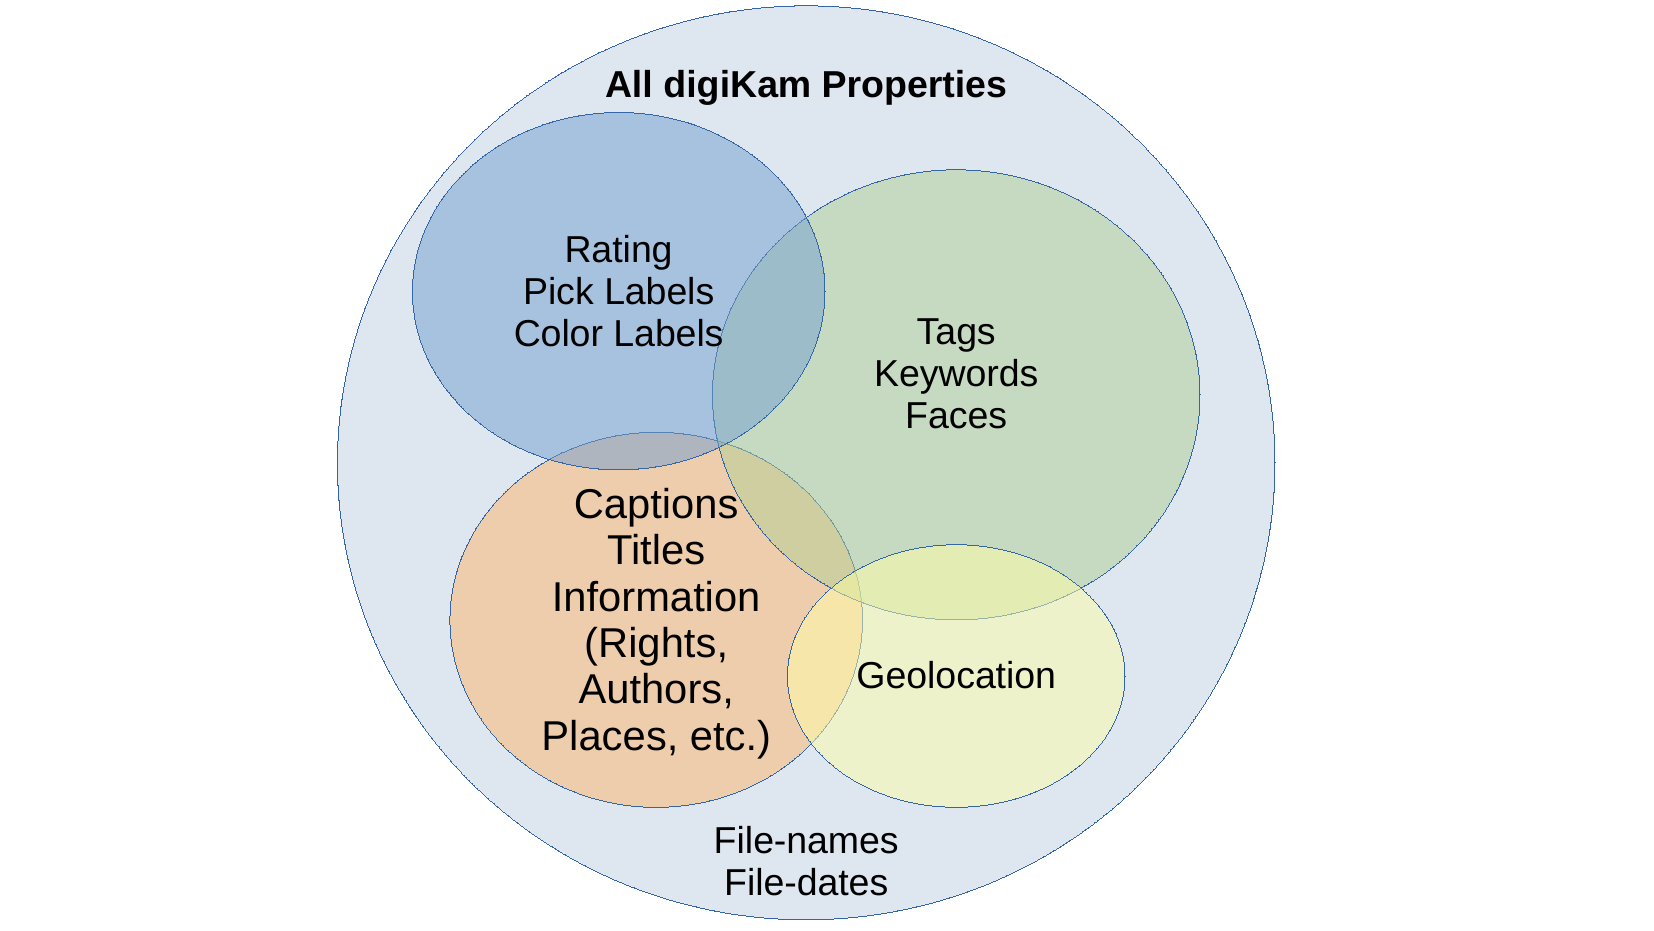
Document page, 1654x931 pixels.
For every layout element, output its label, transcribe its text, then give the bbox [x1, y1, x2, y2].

text_box Rating Pick Labels Color Labels [412, 112, 826, 470]
text_box Captions Titles Information (Rights, Authors, Places, etc.) [449, 448, 829, 808]
text_box All digiKam Properties File-names File-dates [337, 5, 1276, 920]
text_box Geolocation [787, 544, 1126, 808]
text_box Tags Keywords Faces [719, 169, 1201, 588]
